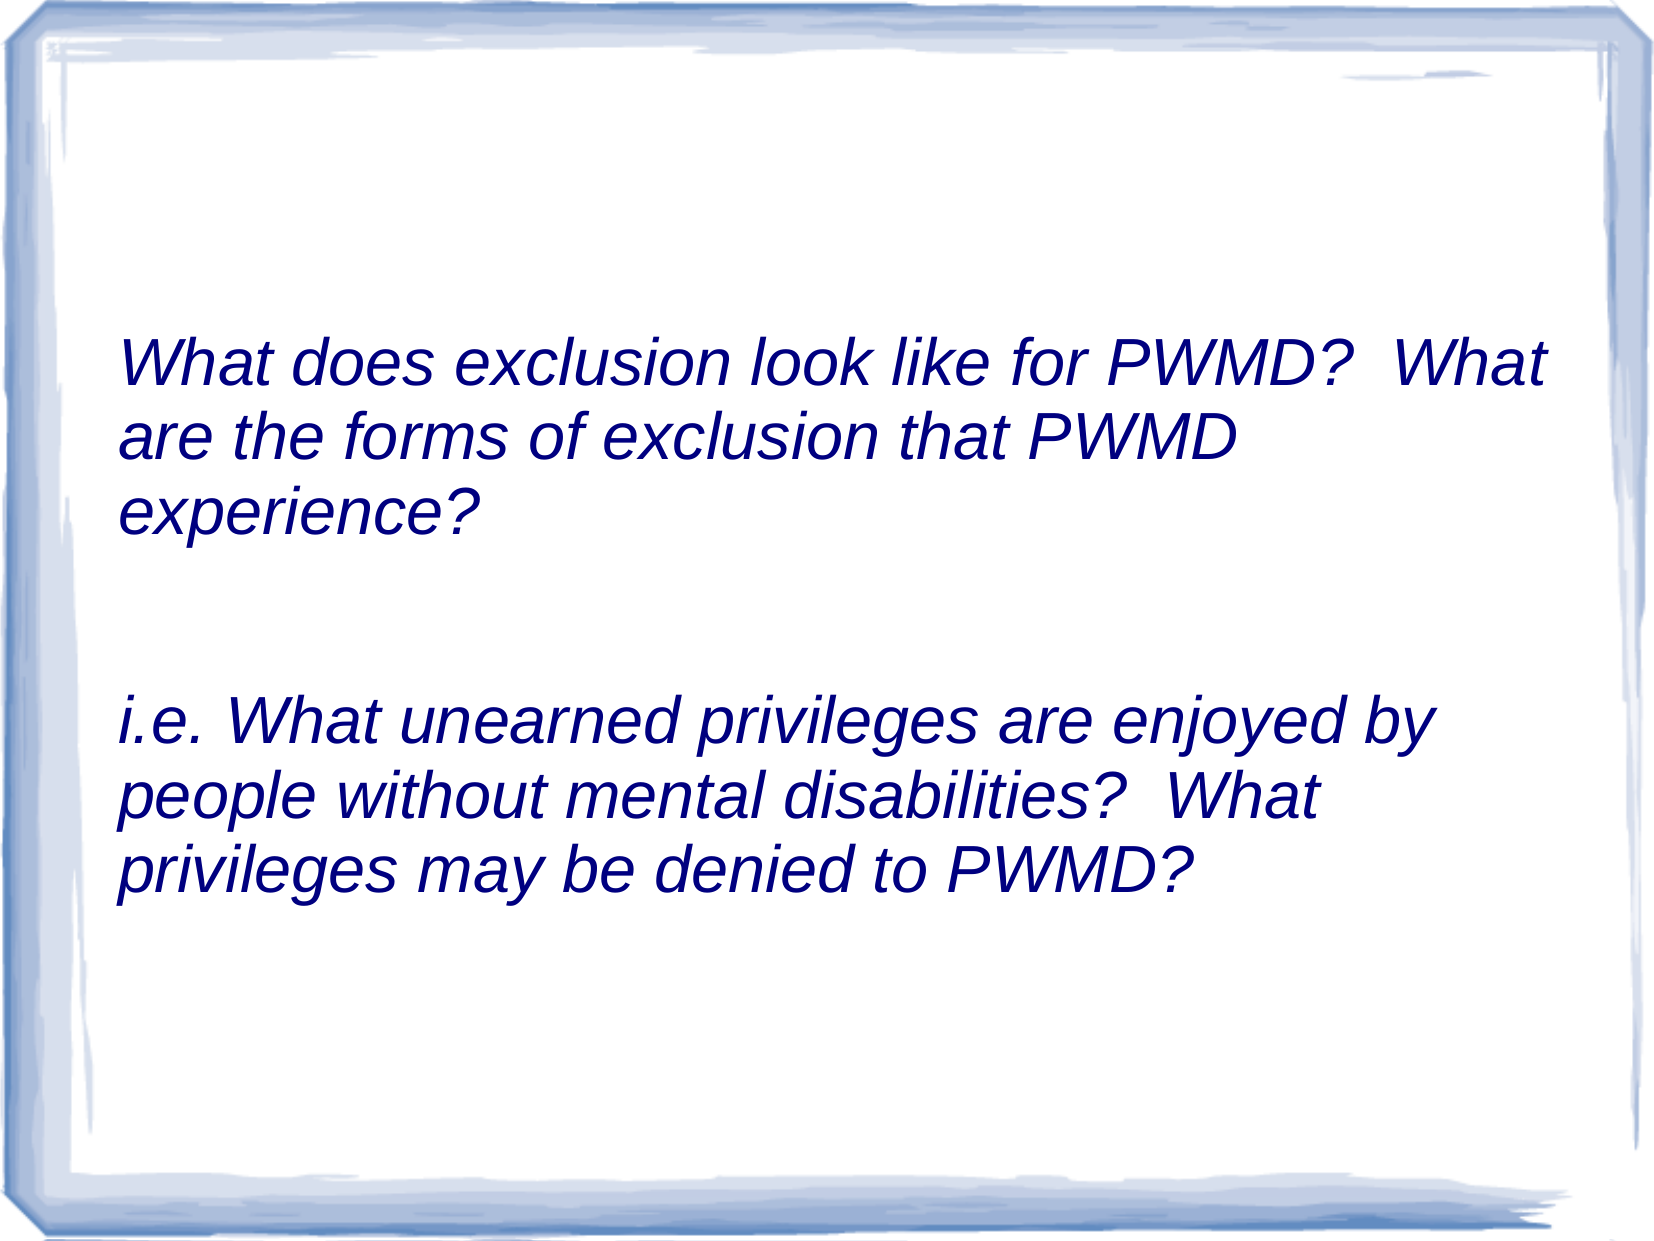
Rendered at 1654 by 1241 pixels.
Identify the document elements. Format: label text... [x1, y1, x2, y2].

picture [0, 0, 1654, 1241]
list What does exclusion look like for PWMD? What are the forms of exclusion that PWMD experience? i.e. What unearned privileges are enjoyed by people without mental disabilities? What privileges may be denied to PWMD? [118, 324, 1571, 1012]
